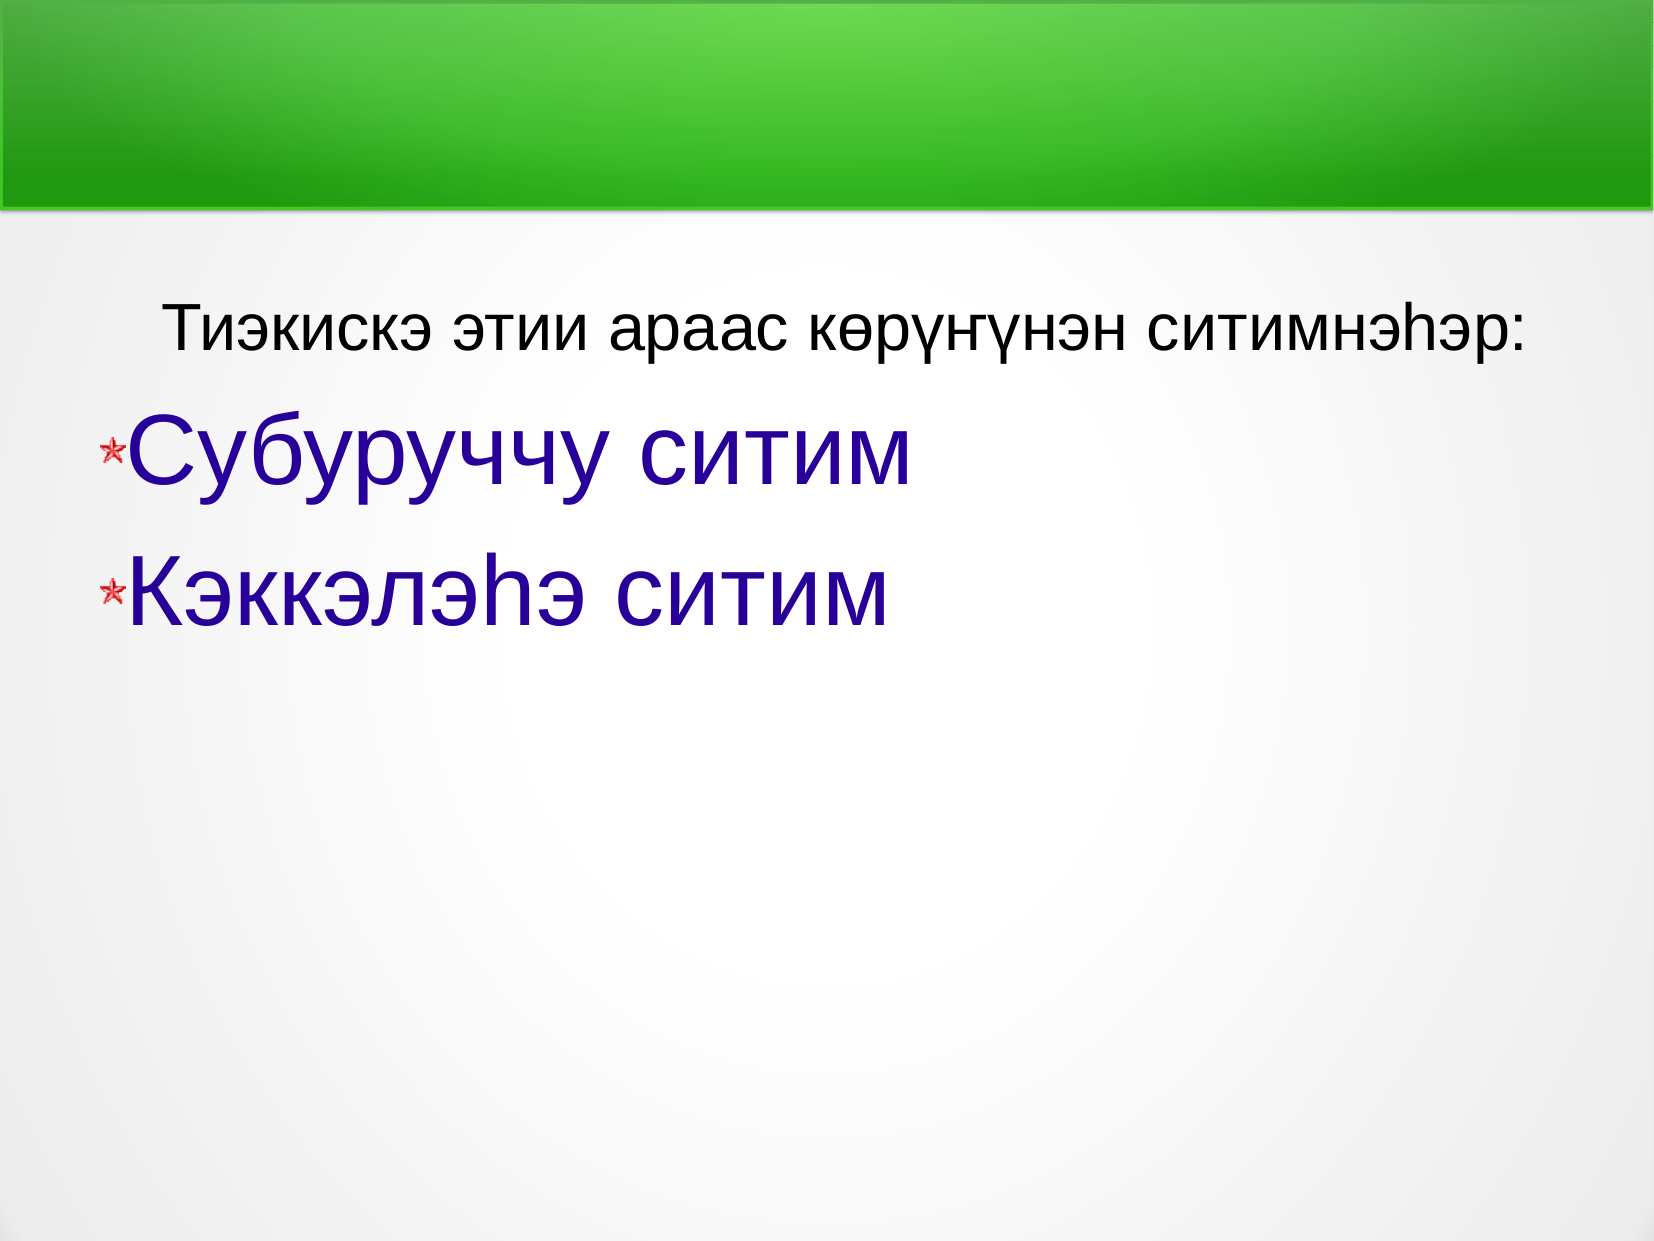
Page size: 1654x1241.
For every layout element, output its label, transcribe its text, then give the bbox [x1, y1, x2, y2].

list Тиэкискэ этии араас көрүҥүнэн ситимнэһэр: Субуруччу ситим Кэккэлэһэ ситим [82, 290, 1538, 1010]
